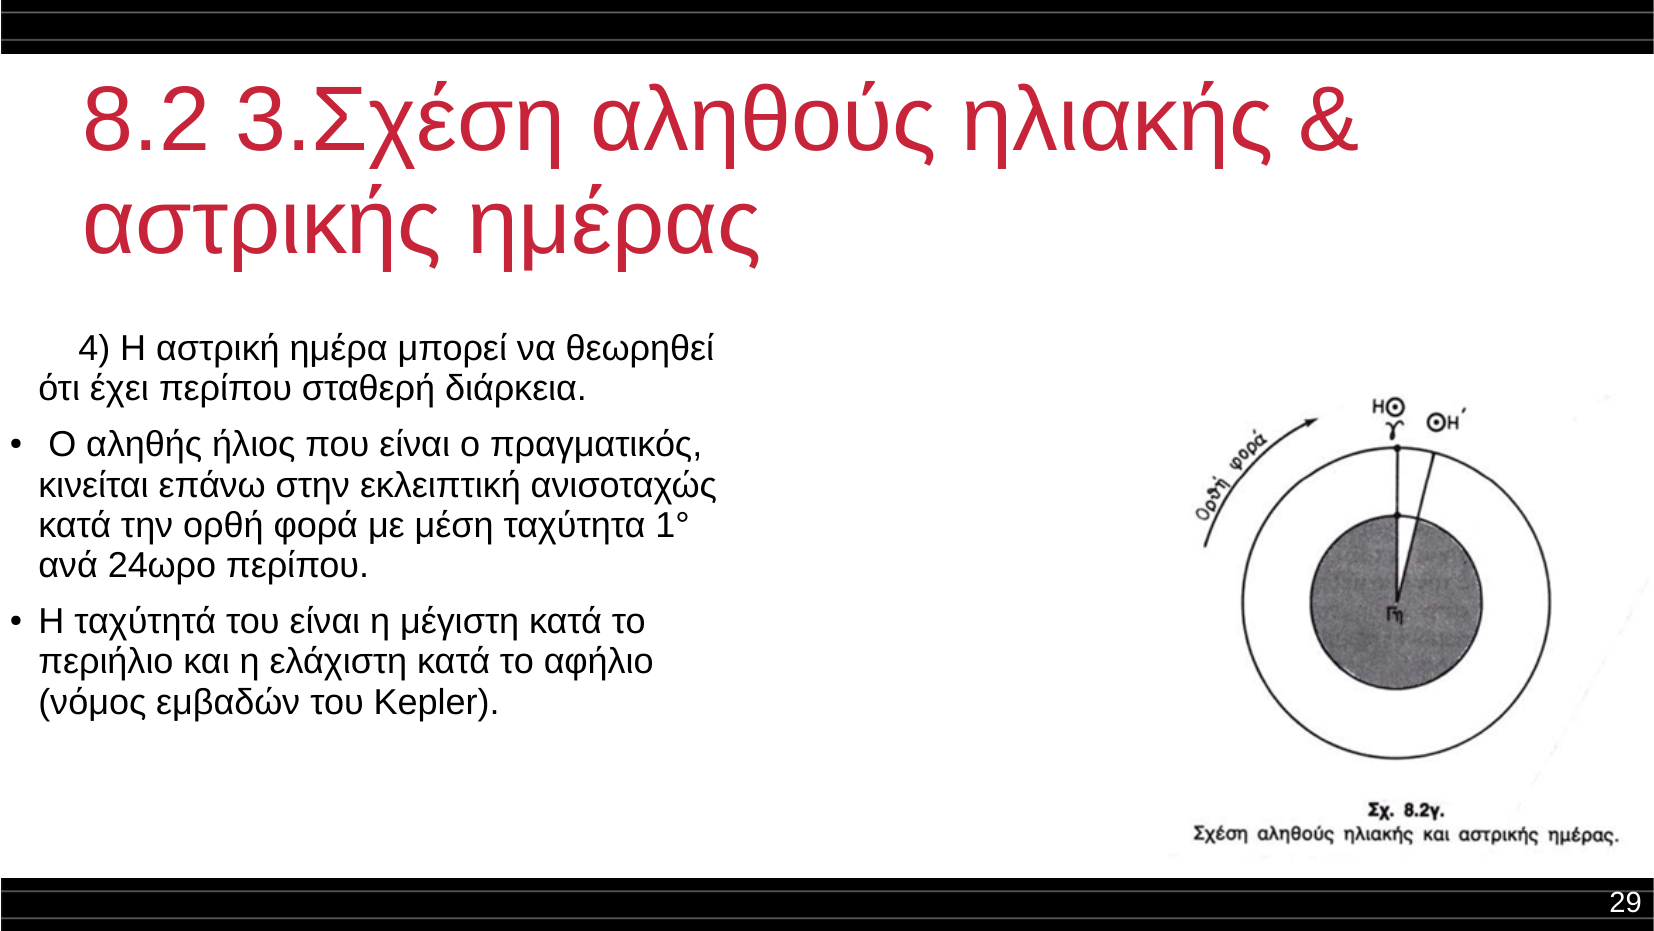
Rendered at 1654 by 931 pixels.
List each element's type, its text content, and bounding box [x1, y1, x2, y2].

picture [1, 0, 1654, 54]
list 4) Η αστρική ημέρα μπορεί να θεωρηθεί ότι έχει περίπου σταθερή διάρκεια. Ο αληθής ήλιος που είναι ο πραγματικός, κινείται επάνω στην εκλειπτική ανισοταχώς κατά την ορθή φορά με μέση ταχύτητα 1° ανά 24ωρο περίπου. Η ταχύτητά του είναι η μέγιστη κατά το περιήλιο και η ελάχιστη κατά το αφήλιο (νόμος εμβαδών του Κepler). [0, 271, 727, 758]
picture [1140, 377, 1654, 863]
picture [1, 878, 1654, 931]
title 8.2 3.Σχέση αληθούς ηλιακής & αστρικής ημέρας [82, 67, 1571, 273]
